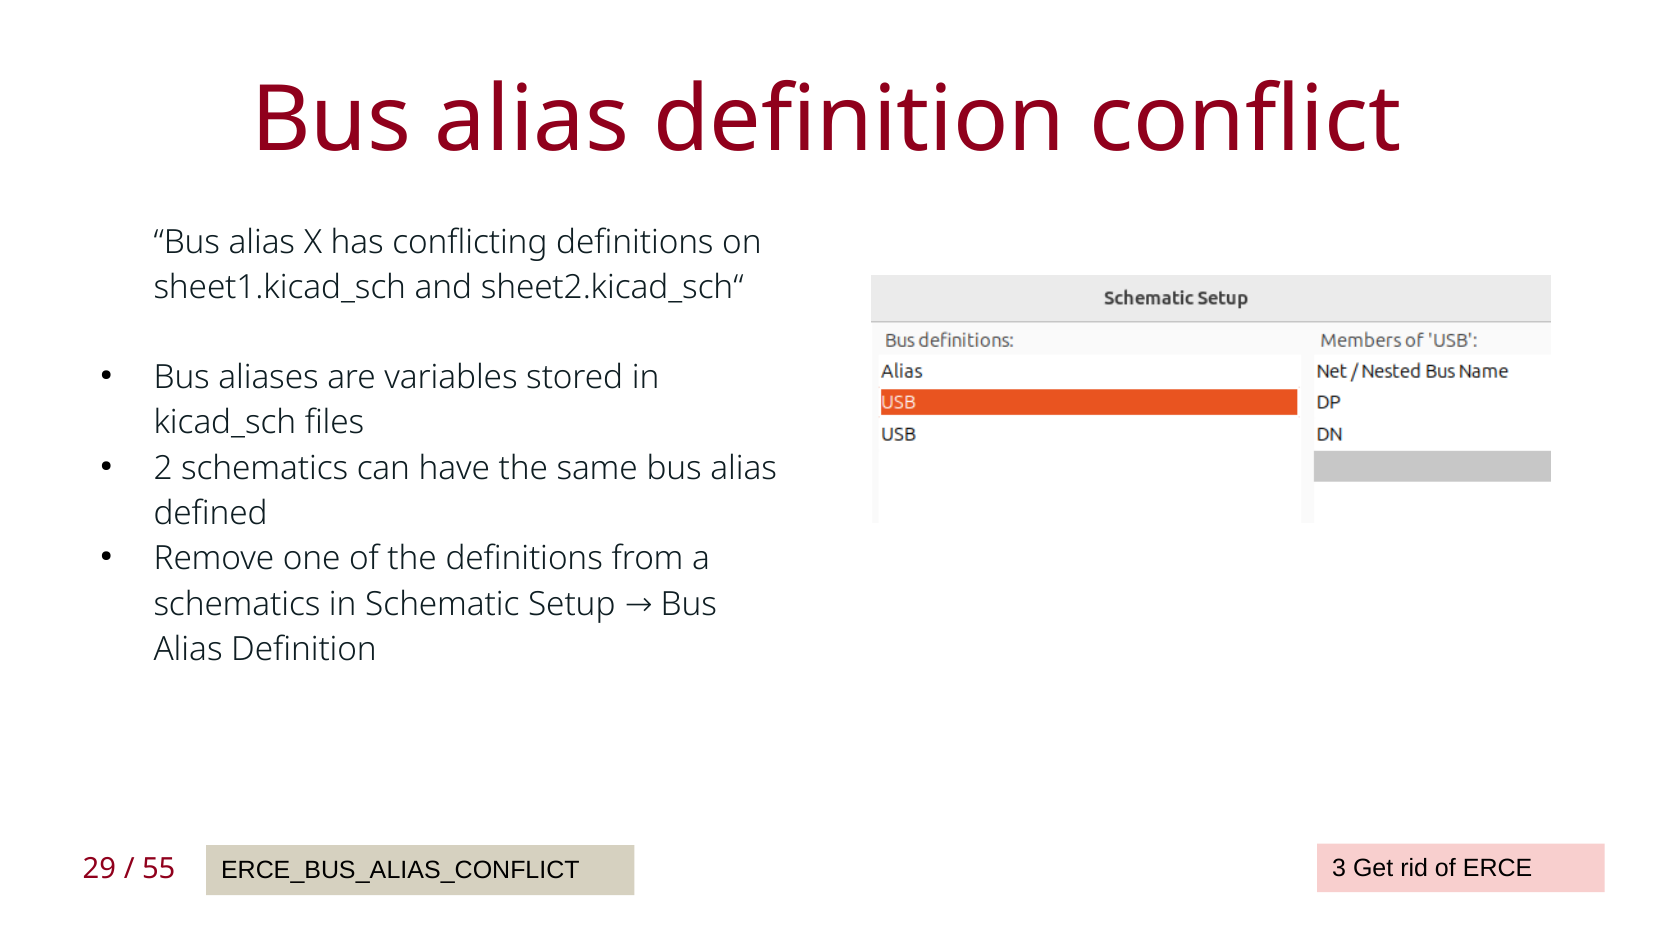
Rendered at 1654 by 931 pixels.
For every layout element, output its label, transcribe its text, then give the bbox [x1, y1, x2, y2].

picture [871, 275, 1551, 523]
list “Bus alias X has conflicting definitions on sheet1.kicad_sch and sheet2.kicad_sch“ Bus aliases are variables stored in kicad_sch files 2 schematics can have the same bus alias defined Remove one of the definitions from a schematics in Schematic Setup → Bus Alias Definition [82, 217, 780, 693]
text_box ERCE_BUS_ALIAS_CONFLICT [206, 845, 635, 896]
text_box 3 Get rid of ERCE [1317, 843, 1605, 893]
title Bus alias definition conflict [82, 37, 1571, 193]
